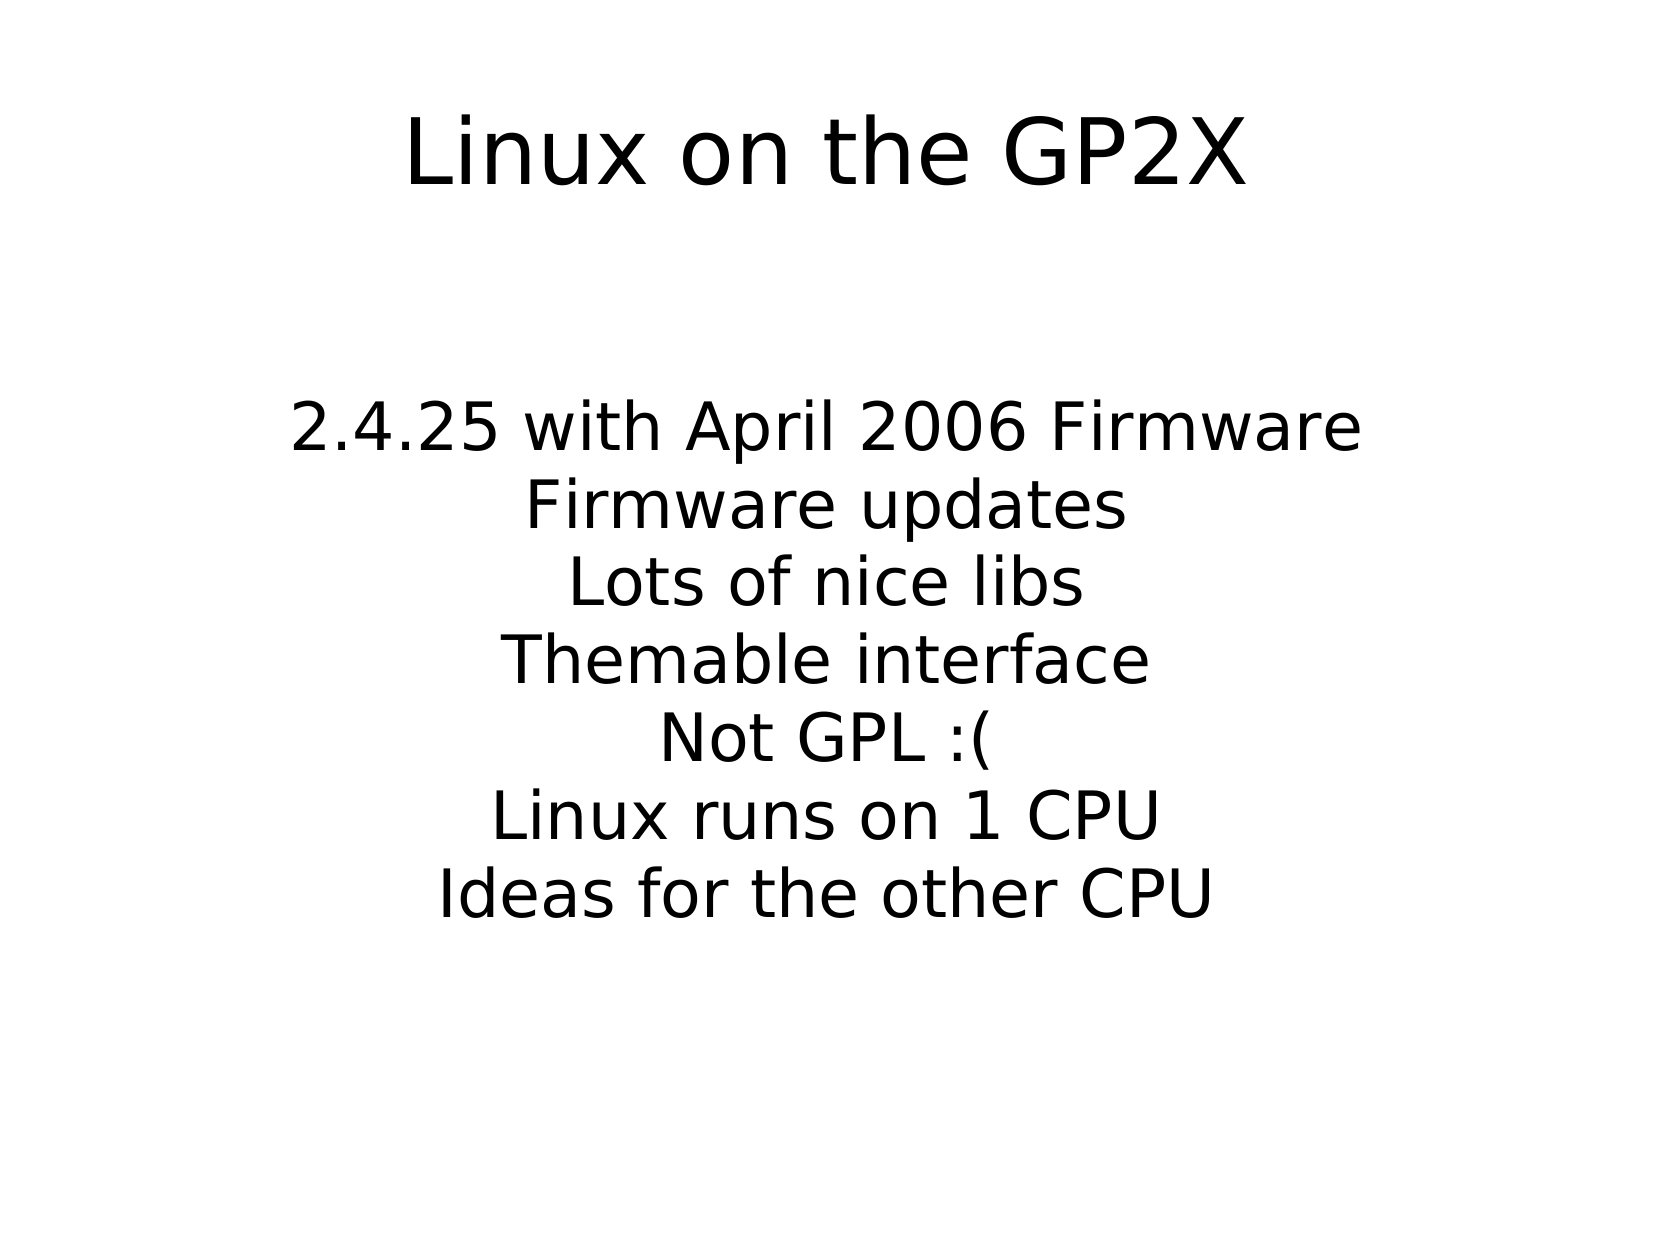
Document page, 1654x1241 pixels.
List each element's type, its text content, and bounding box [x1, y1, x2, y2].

title Linux on the GP2X [82, 56, 1571, 250]
subtitle 2.4.25 with April 2006 Firmware Firmware updates Lots of nice libs Themable interface Not GPL :( Linux runs on 1 CPU Ideas for the other CPU [82, 297, 1571, 1102]
